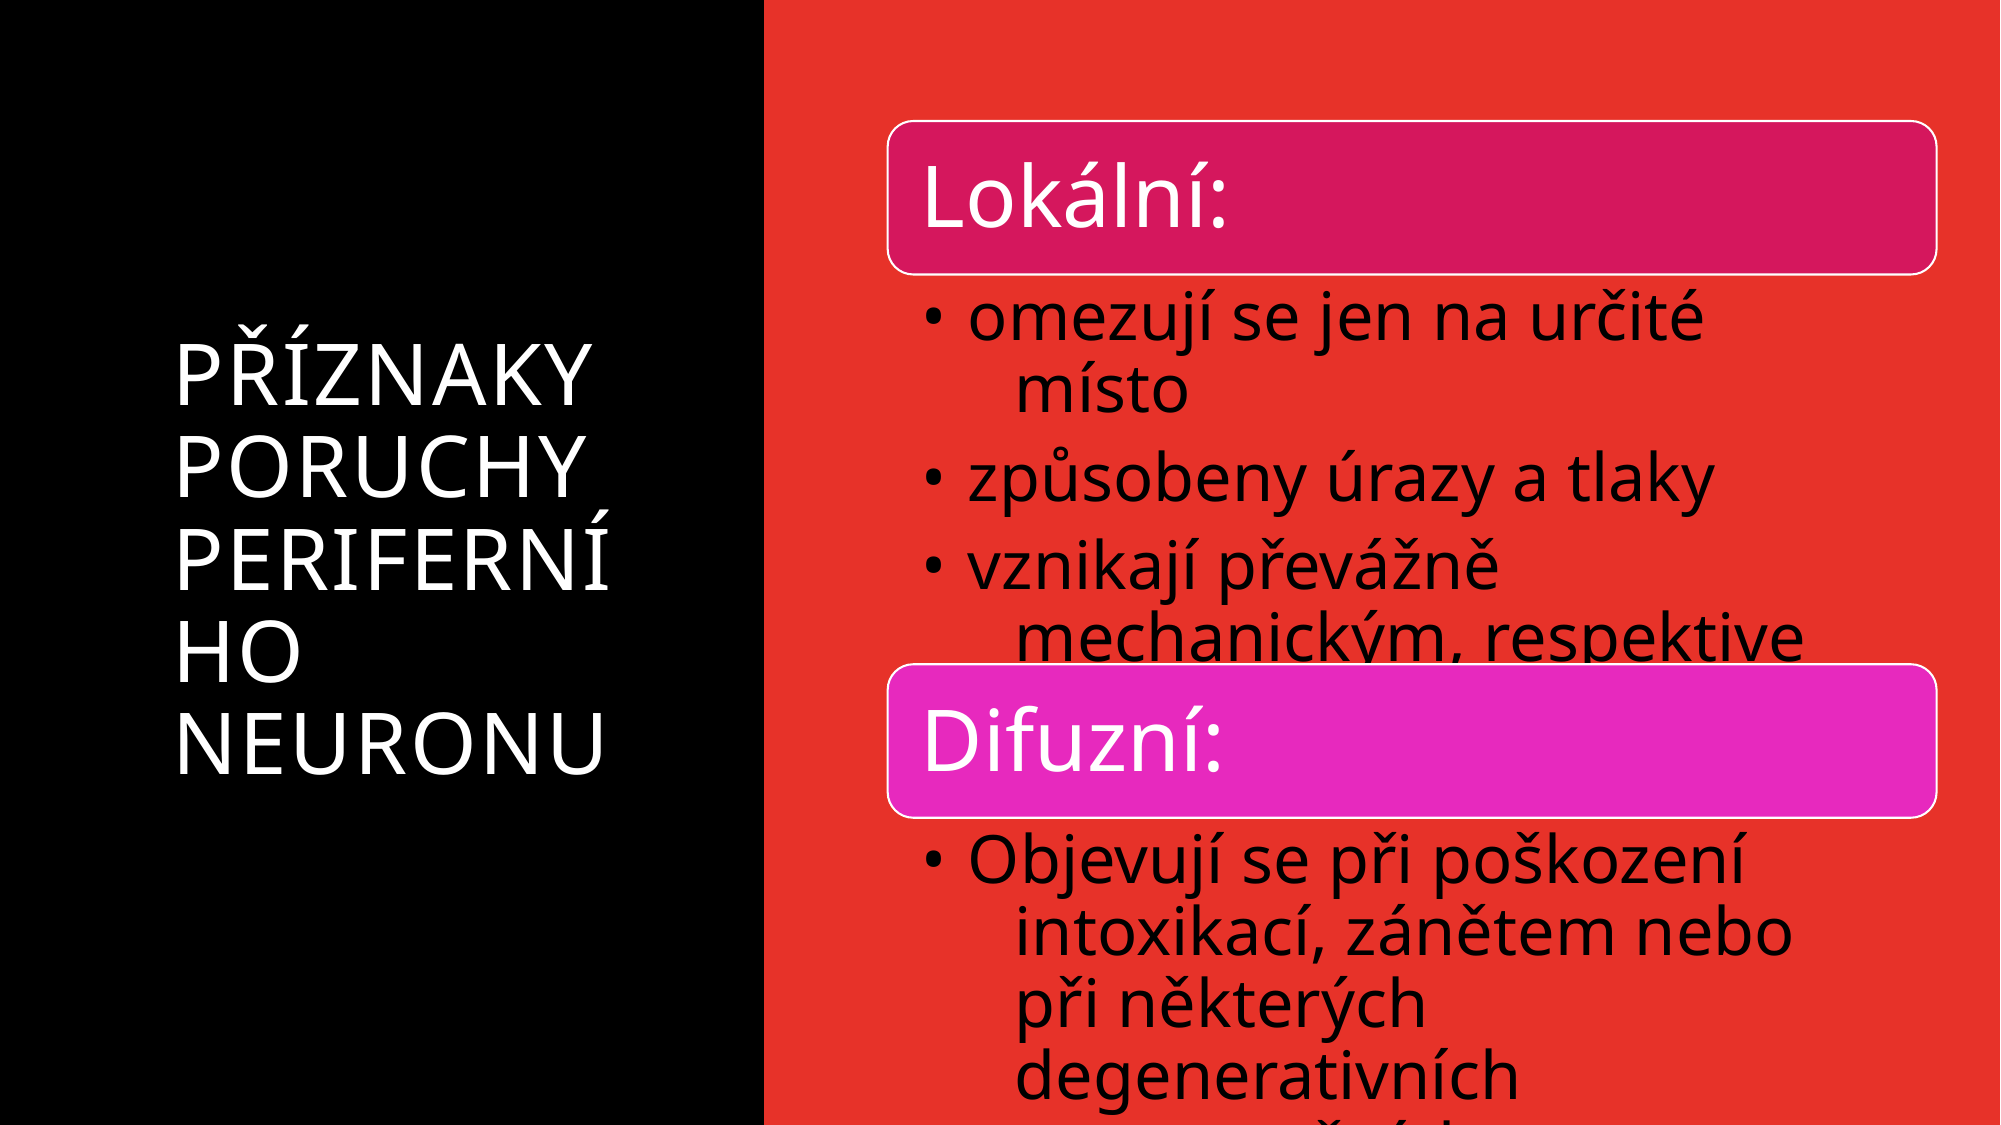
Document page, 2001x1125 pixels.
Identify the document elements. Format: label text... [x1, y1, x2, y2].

text_box [0, 0, 2000, 1125]
title příznaky poruchy periferního neuronu [157, 105, 685, 1020]
text_box Lokální: [887, 121, 1937, 274]
text_box Objevují se při poškození intoxikací, zánětem nebo při některých degenerativních onemocněních [887, 817, 1937, 1111]
text_box omezují se jen na určité místo způsobeny úrazy a tlaky vznikají převážně mechanickým, respektive fyzikálním porušením nervu. [887, 274, 1937, 665]
text_box Difuzní: [887, 664, 1937, 817]
